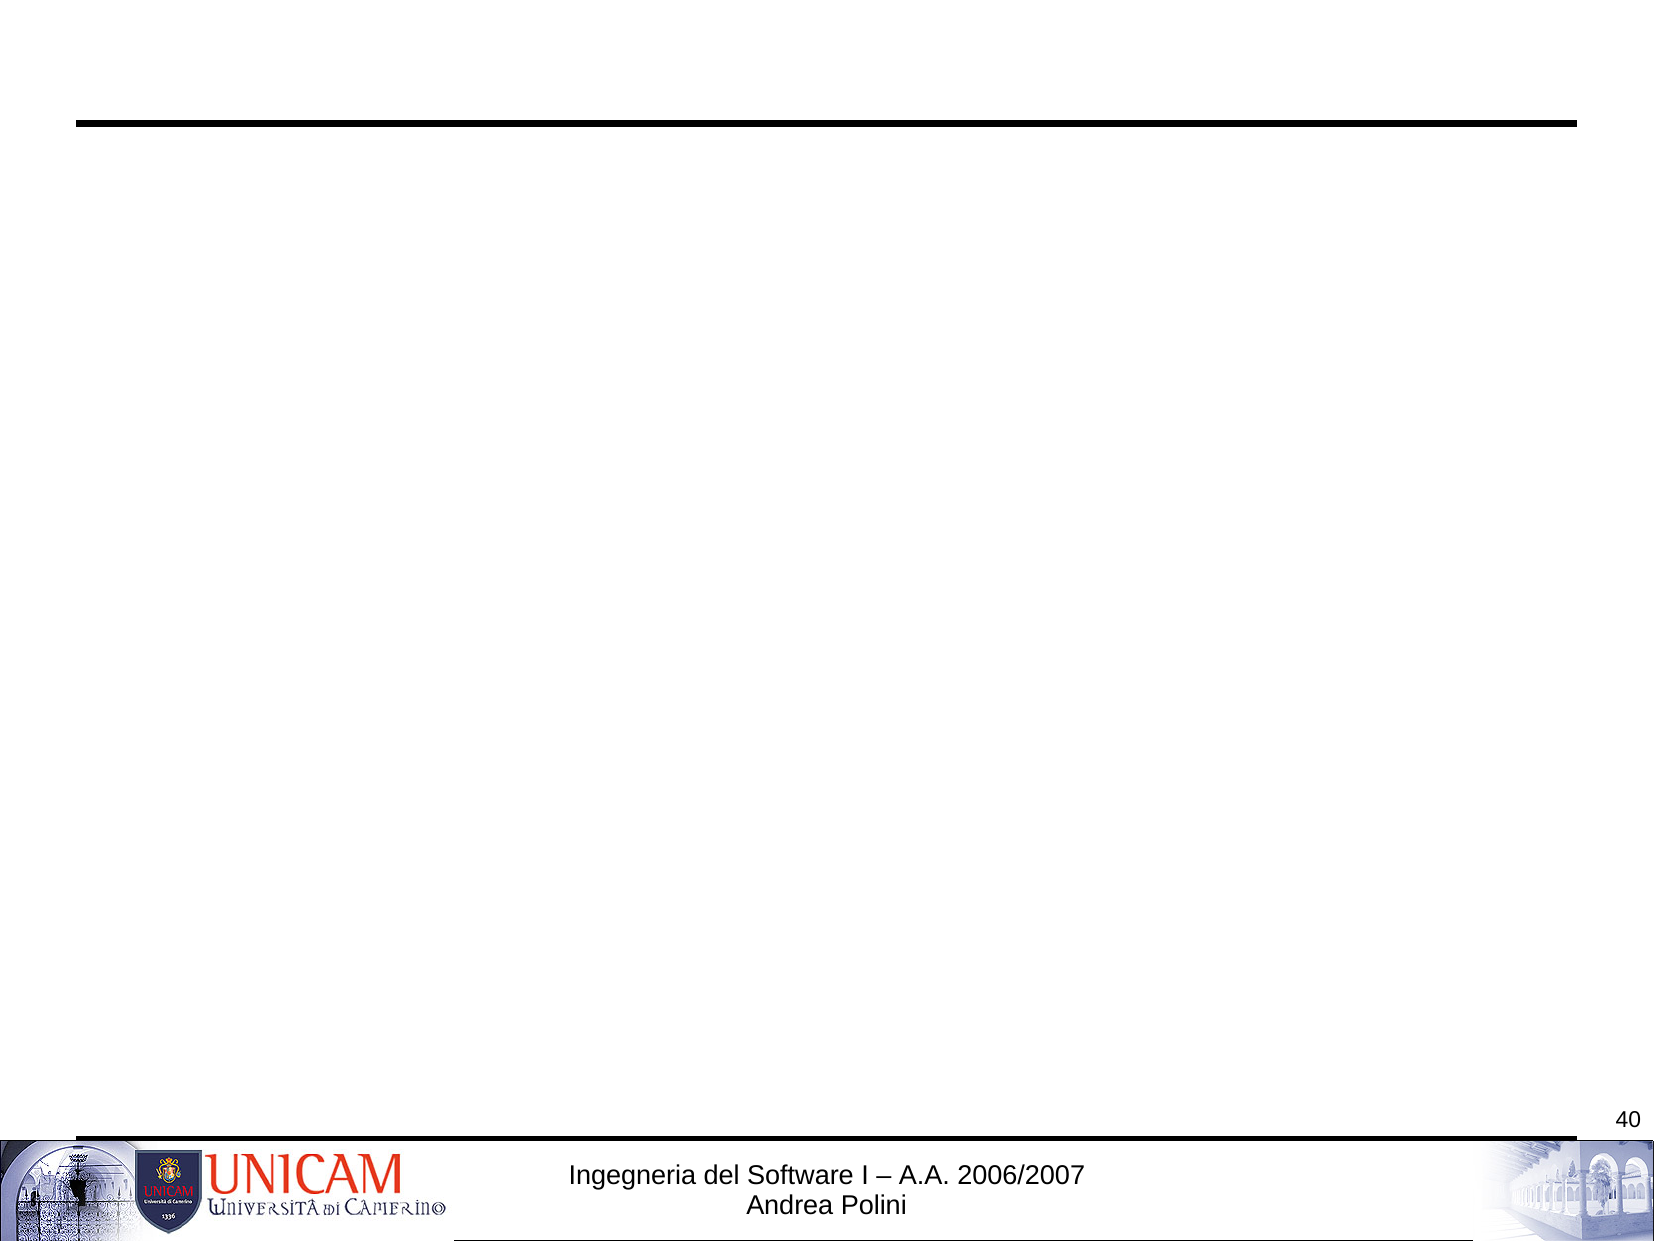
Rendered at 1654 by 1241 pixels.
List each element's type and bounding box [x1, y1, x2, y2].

picture [1473, 1141, 1654, 1241]
picture [0, 1141, 454, 1241]
